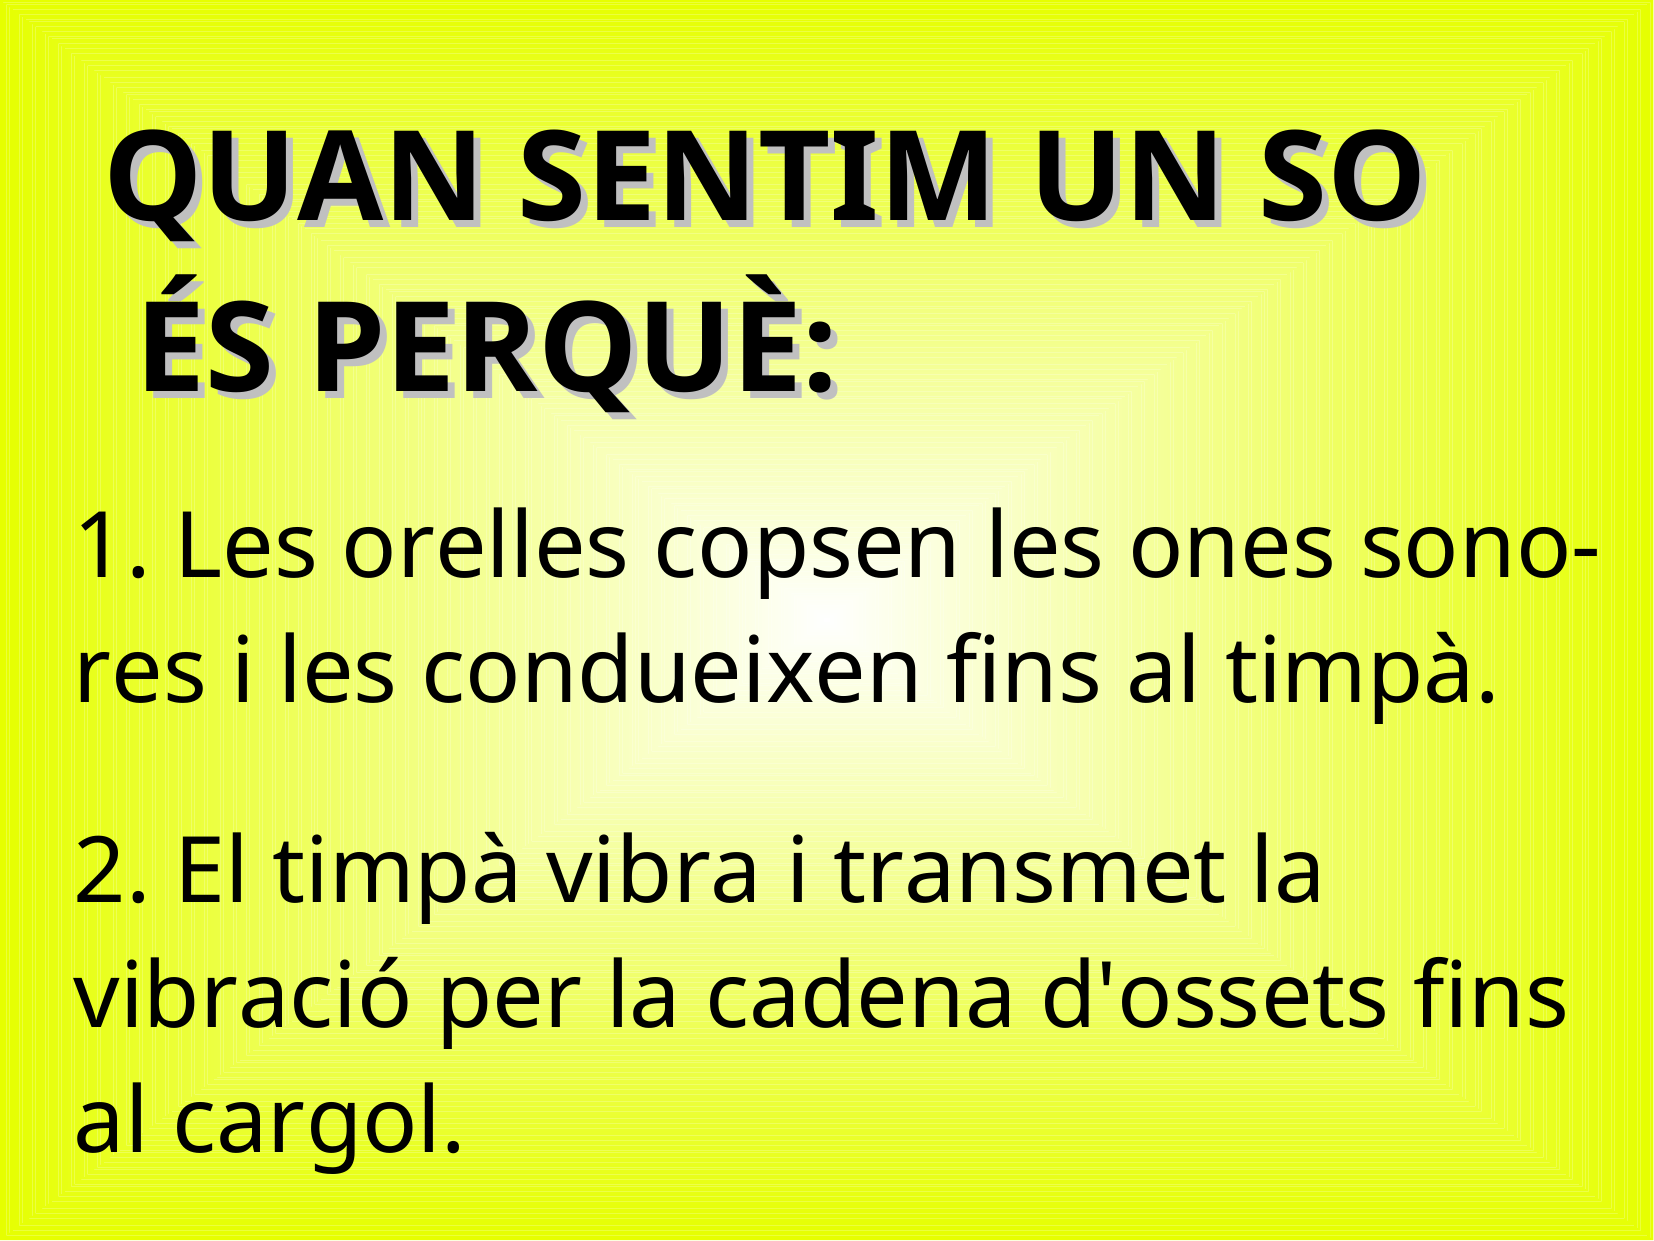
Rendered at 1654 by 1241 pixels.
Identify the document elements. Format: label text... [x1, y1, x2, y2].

text_box 1. Les orelles copsen les ones sono- res i les condueixen fins al timpà. [59, 472, 1578, 743]
text_box 2. El timpà vibra i transmet la vibració per la cadena d'ossets fins al cargol. [59, 797, 1631, 1196]
text_box QUAN SENTIM UN SO ÉS PERQUÈ: [88, 79, 1619, 443]
